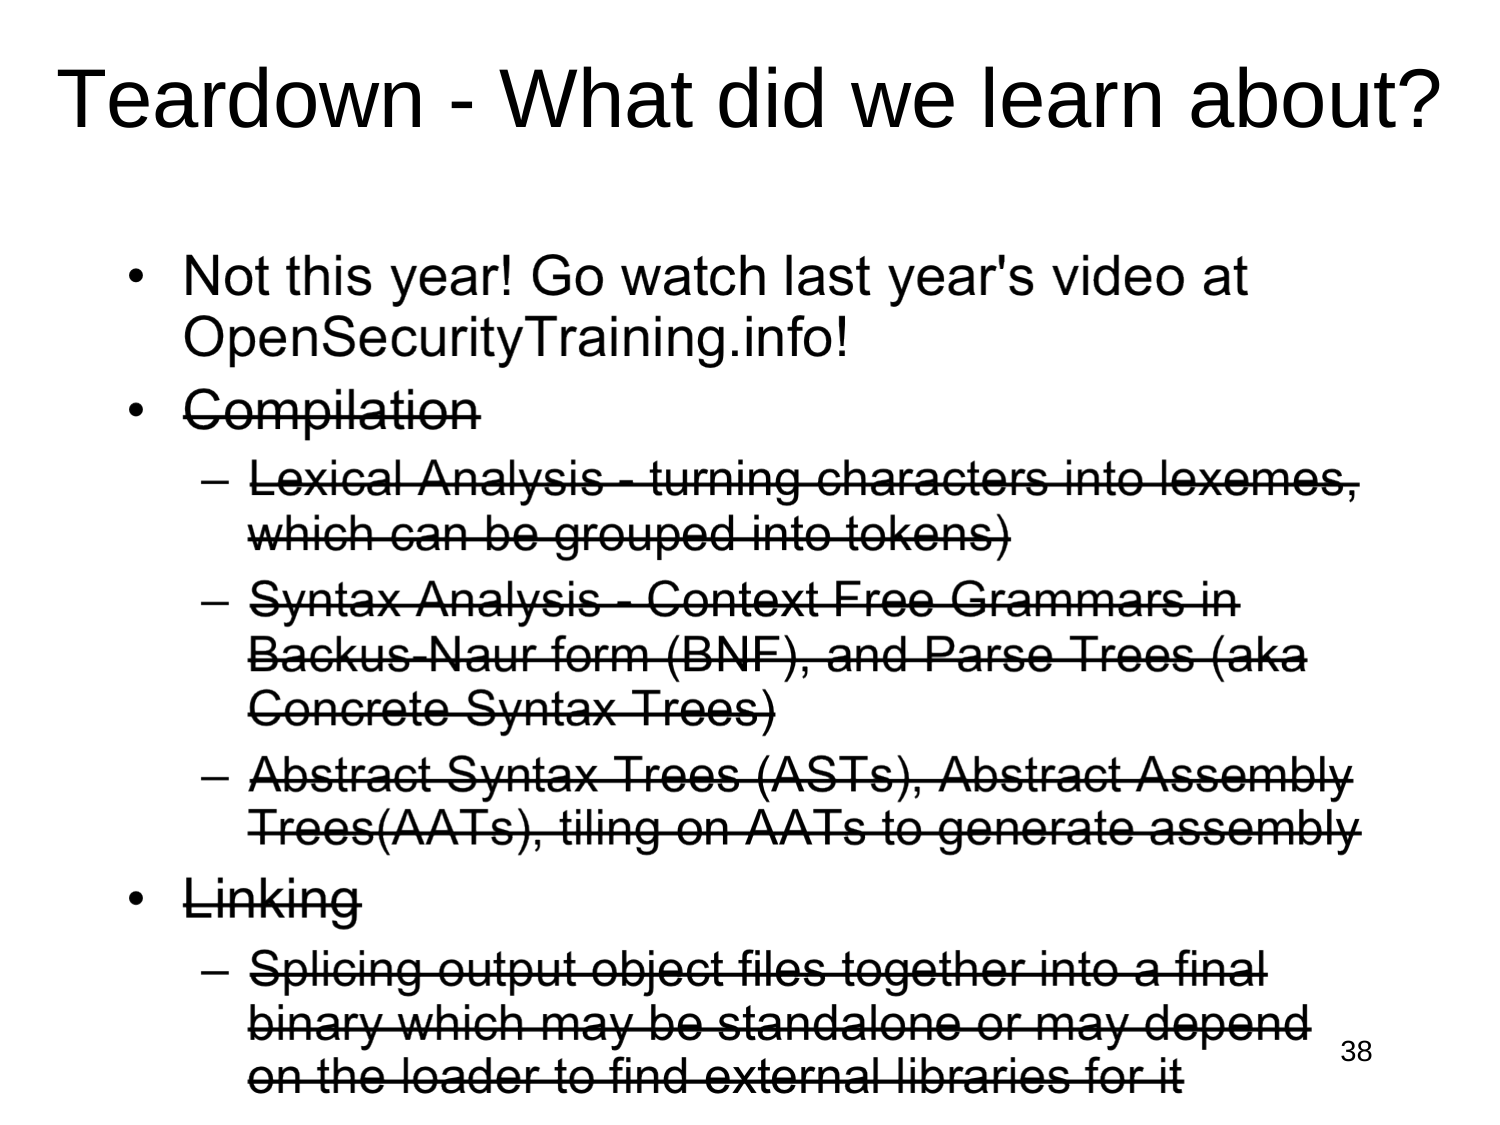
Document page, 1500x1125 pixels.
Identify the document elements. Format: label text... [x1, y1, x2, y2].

text_box <number> [1074, 1025, 1388, 1101]
text_box [111, 236, 1389, 1109]
title Teardown - What did we learn about? [0, 0, 1500, 188]
